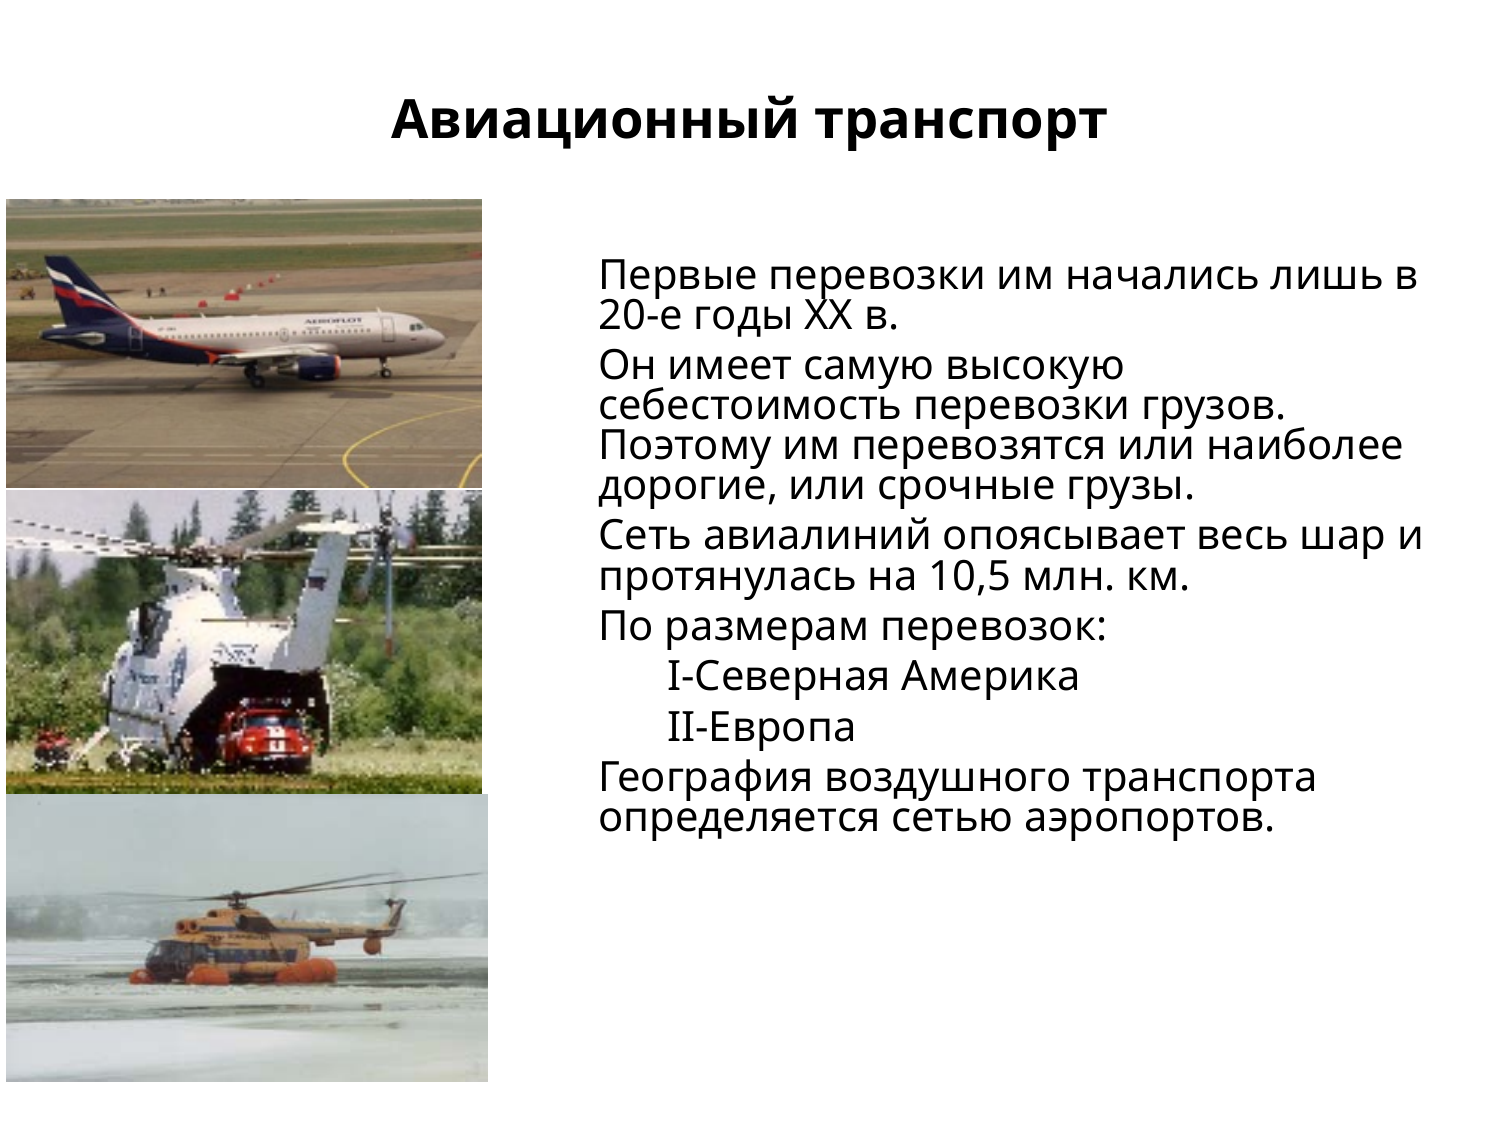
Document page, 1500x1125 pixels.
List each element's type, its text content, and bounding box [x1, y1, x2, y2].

title Авиационный транспорт [75, 45, 1426, 189]
picture [6, 199, 482, 488]
picture [6, 490, 488, 1083]
list Первые перевозки им начались лишь в 20-е годы XX в. Он имеет самую высокую себестоимость перевозки грузов. Поэтому им перевозятся или наиболее дорогие, или срочные грузы. Сеть авиалиний опоясывает весь шар и протянулась на 10,5 млн. км. По размерам перевозок: I-Северная Америка II-Европа География воздушного транспорта определяется сетью аэропортов. [512, 249, 1450, 938]
